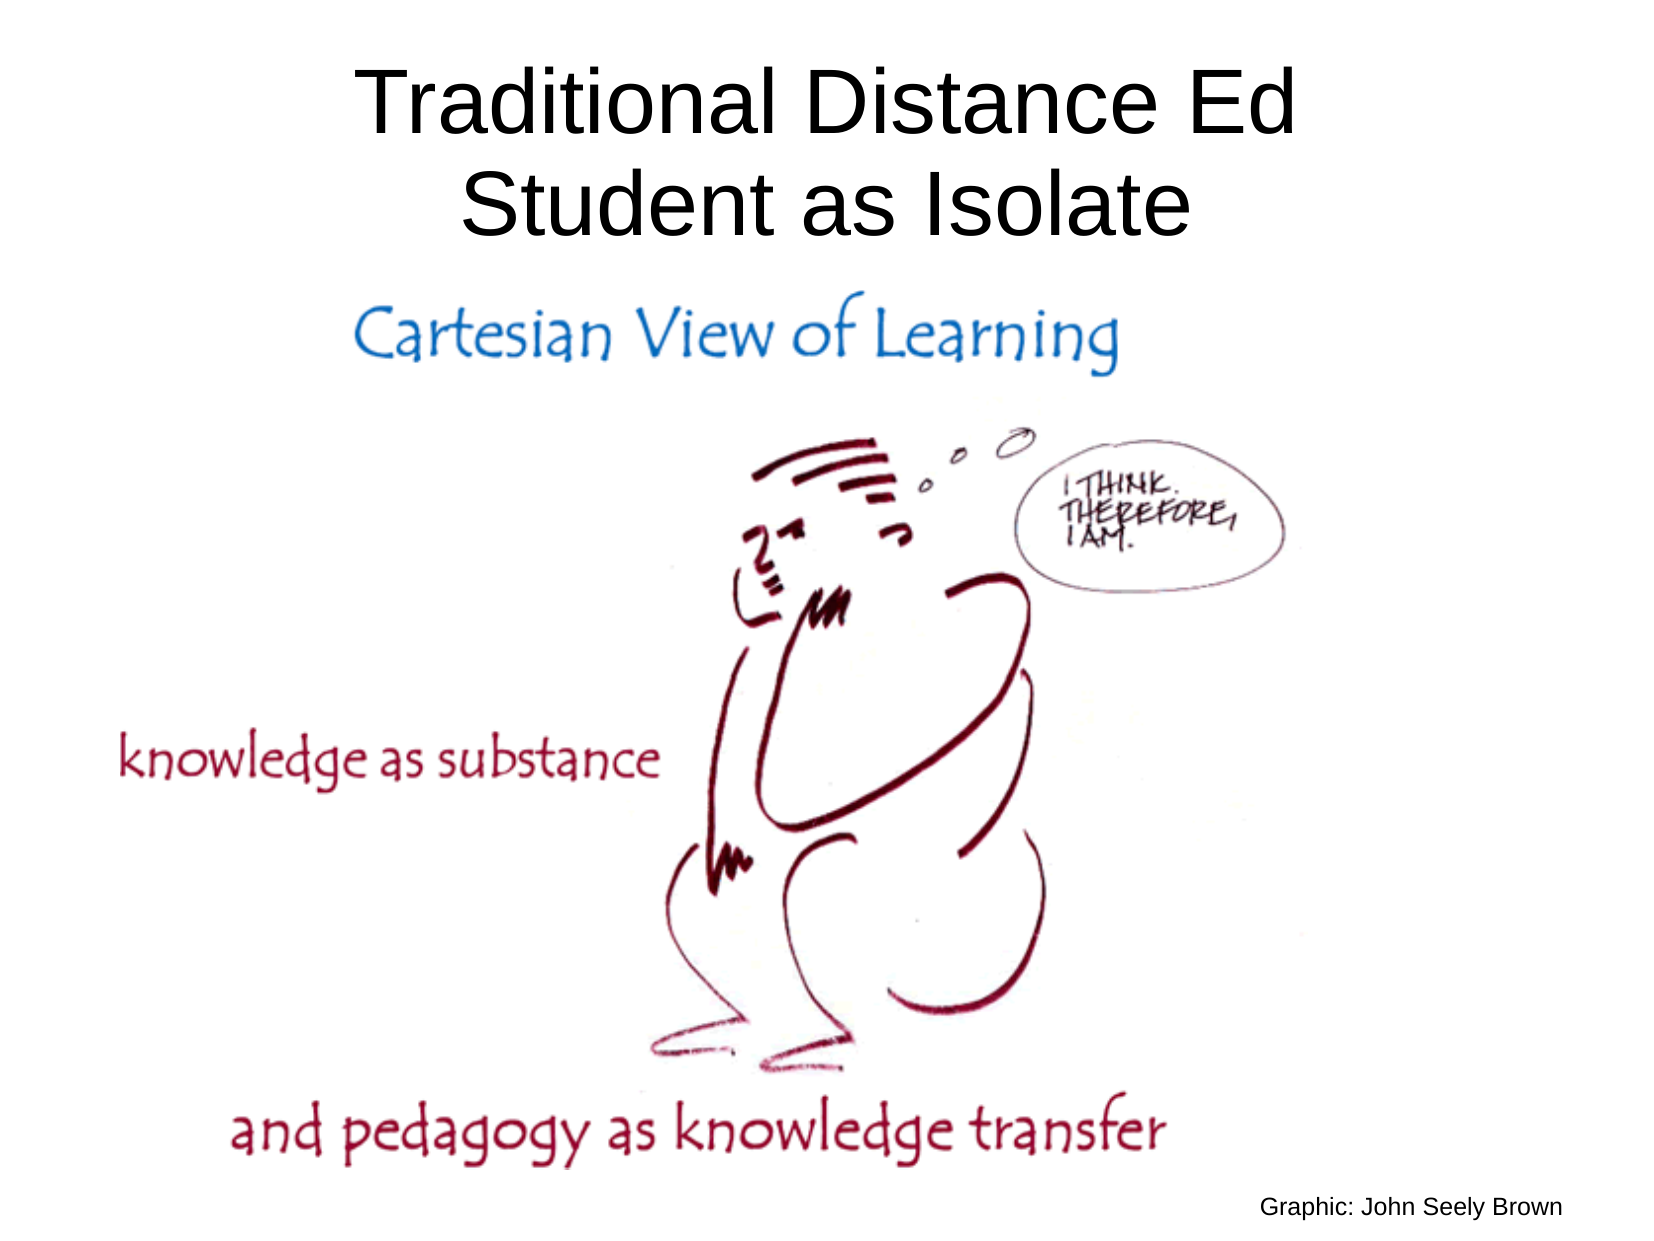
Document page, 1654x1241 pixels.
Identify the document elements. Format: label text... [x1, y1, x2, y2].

title Traditional Distance Ed Student as Isolate [82, 49, 1571, 257]
text_box Graphic: John Seely Brown [1245, 1185, 1579, 1228]
picture [120, 290, 1308, 1171]
